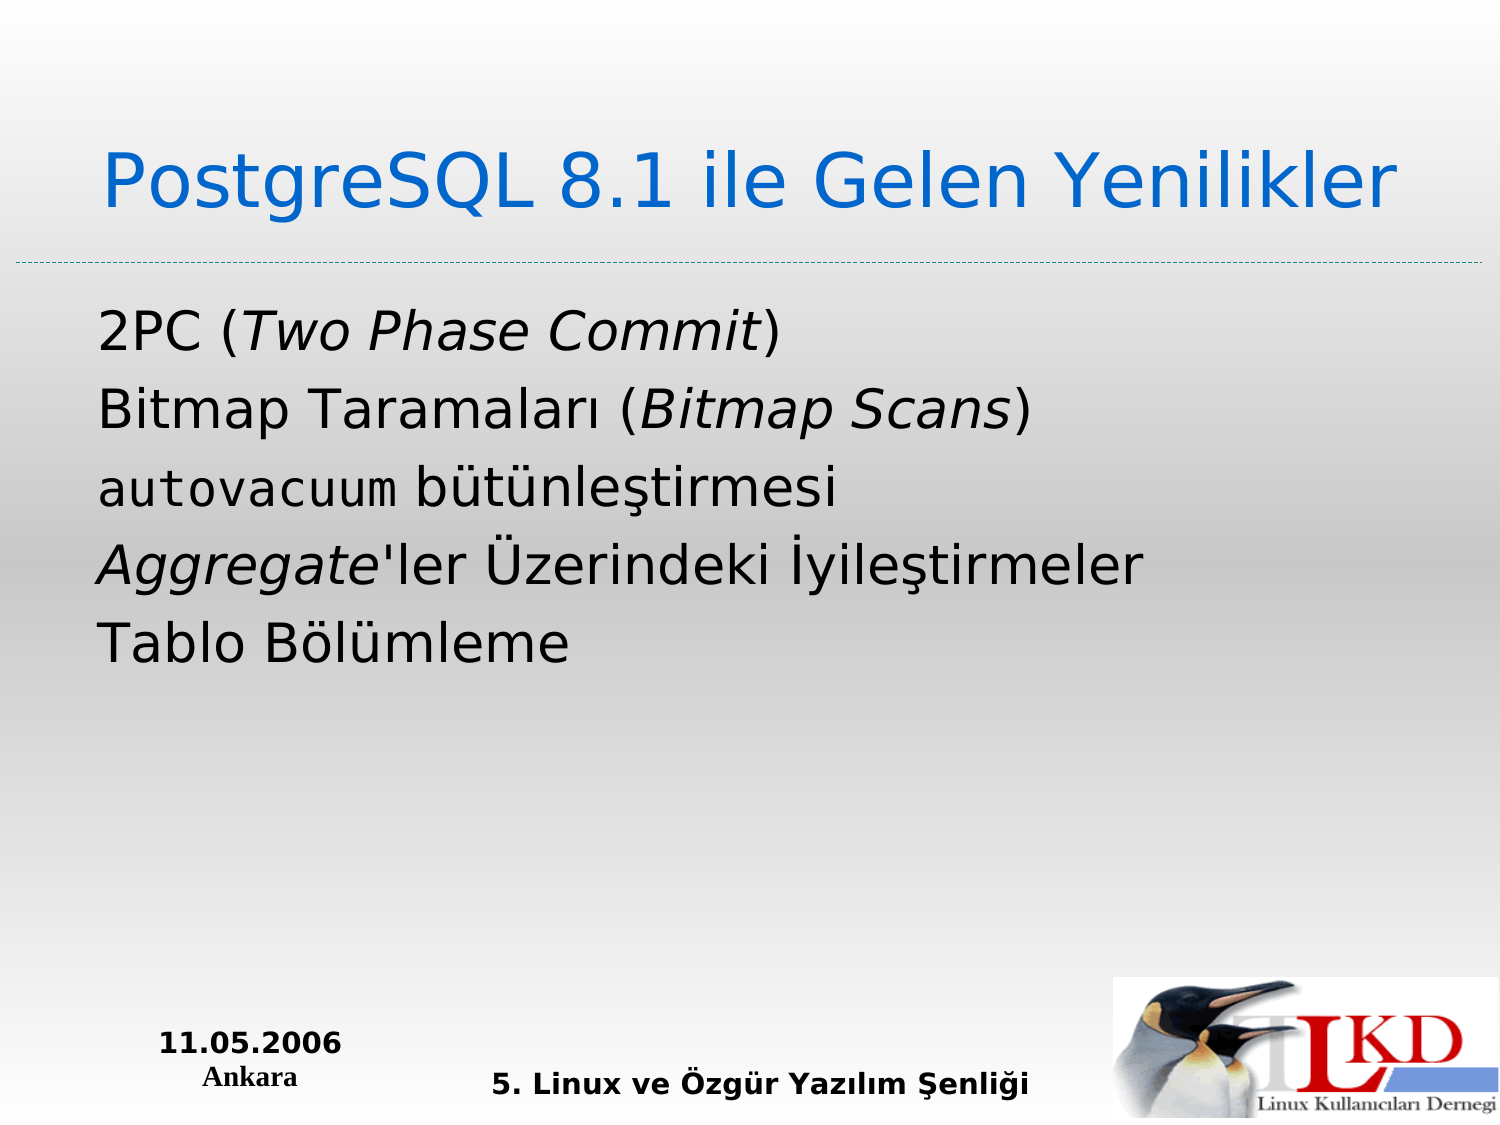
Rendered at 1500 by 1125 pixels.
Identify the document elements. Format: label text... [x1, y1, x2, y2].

list 2PC (Two Phase Commit) Bitmap Taramaları (Bitmap Scans) autovacuum bütünleştirmesi Aggregate'ler Üzerindeki İyileştirmeler Tablo Bölümleme [0, 299, 1500, 975]
title PostgreSQL 8.1 ile Gelen Yenilikler [0, 0, 1500, 225]
picture [1113, 977, 1499, 1118]
